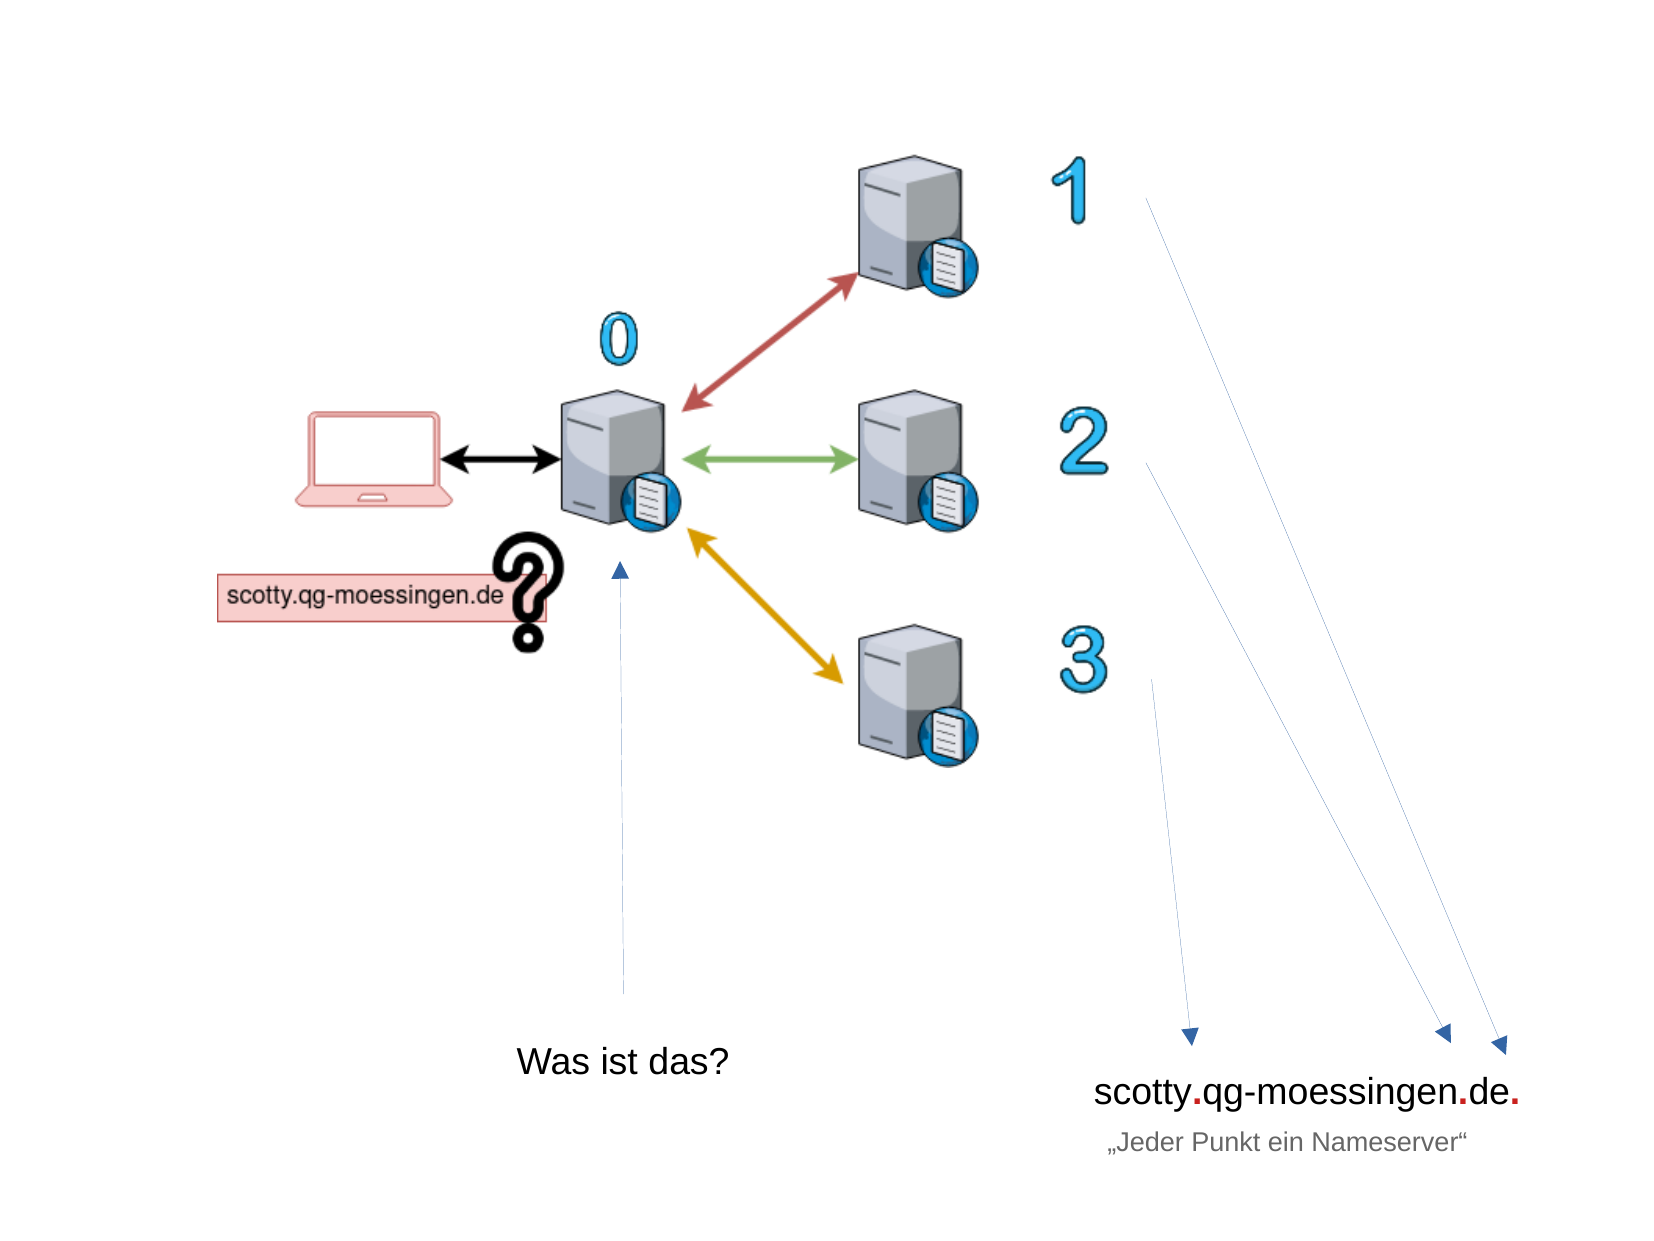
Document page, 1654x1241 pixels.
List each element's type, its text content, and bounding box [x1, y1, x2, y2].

text_box Was ist das? [501, 1033, 768, 1091]
text_box scotty.qg-moessingen.de. [1079, 1062, 1536, 1120]
picture [217, 152, 1123, 768]
text_box „Jeder Punkt ein Nameserver“ [1092, 1119, 1506, 1165]
